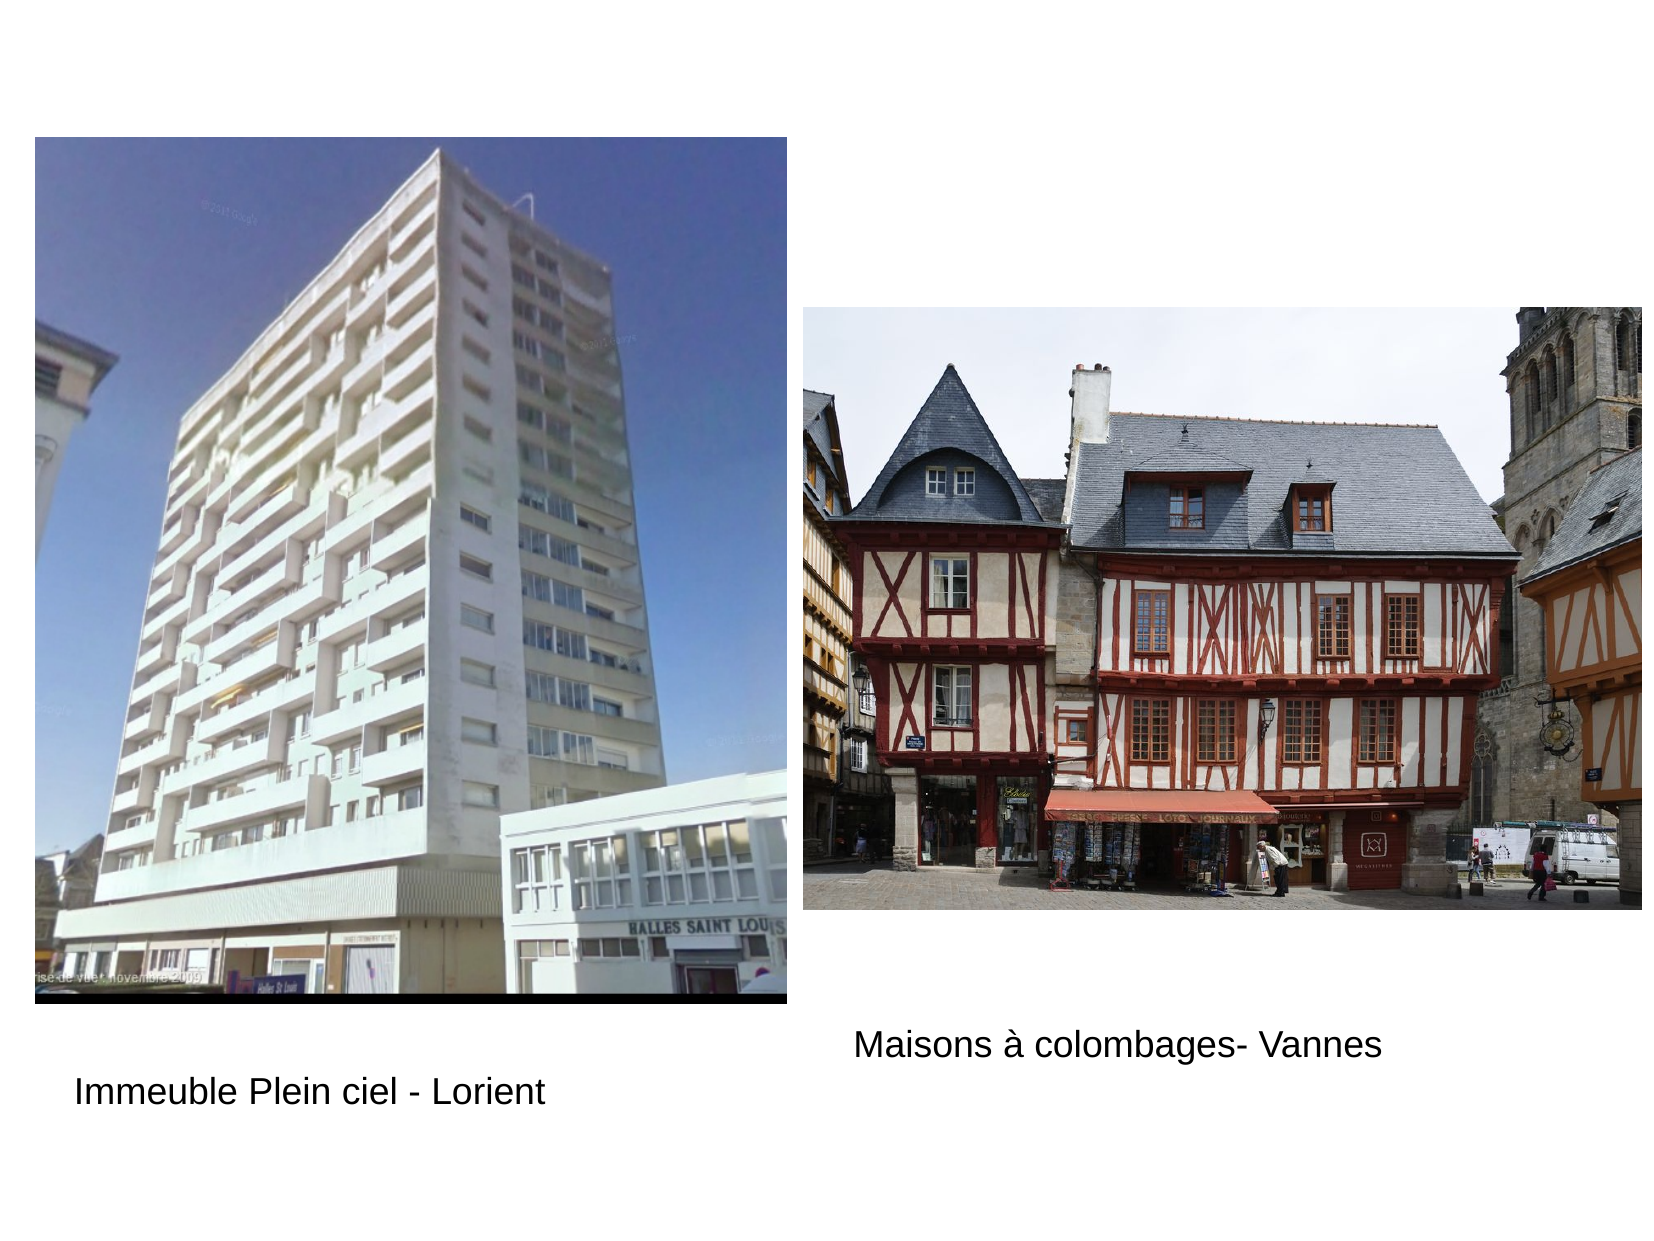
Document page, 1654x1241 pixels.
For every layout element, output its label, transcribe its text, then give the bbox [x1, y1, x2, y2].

picture [803, 307, 1642, 910]
text_box Maisons à colombages- Vannes [838, 1015, 1398, 1073]
picture [35, 137, 787, 1004]
text_box Immeuble Plein ciel - Lorient [59, 1062, 572, 1120]
